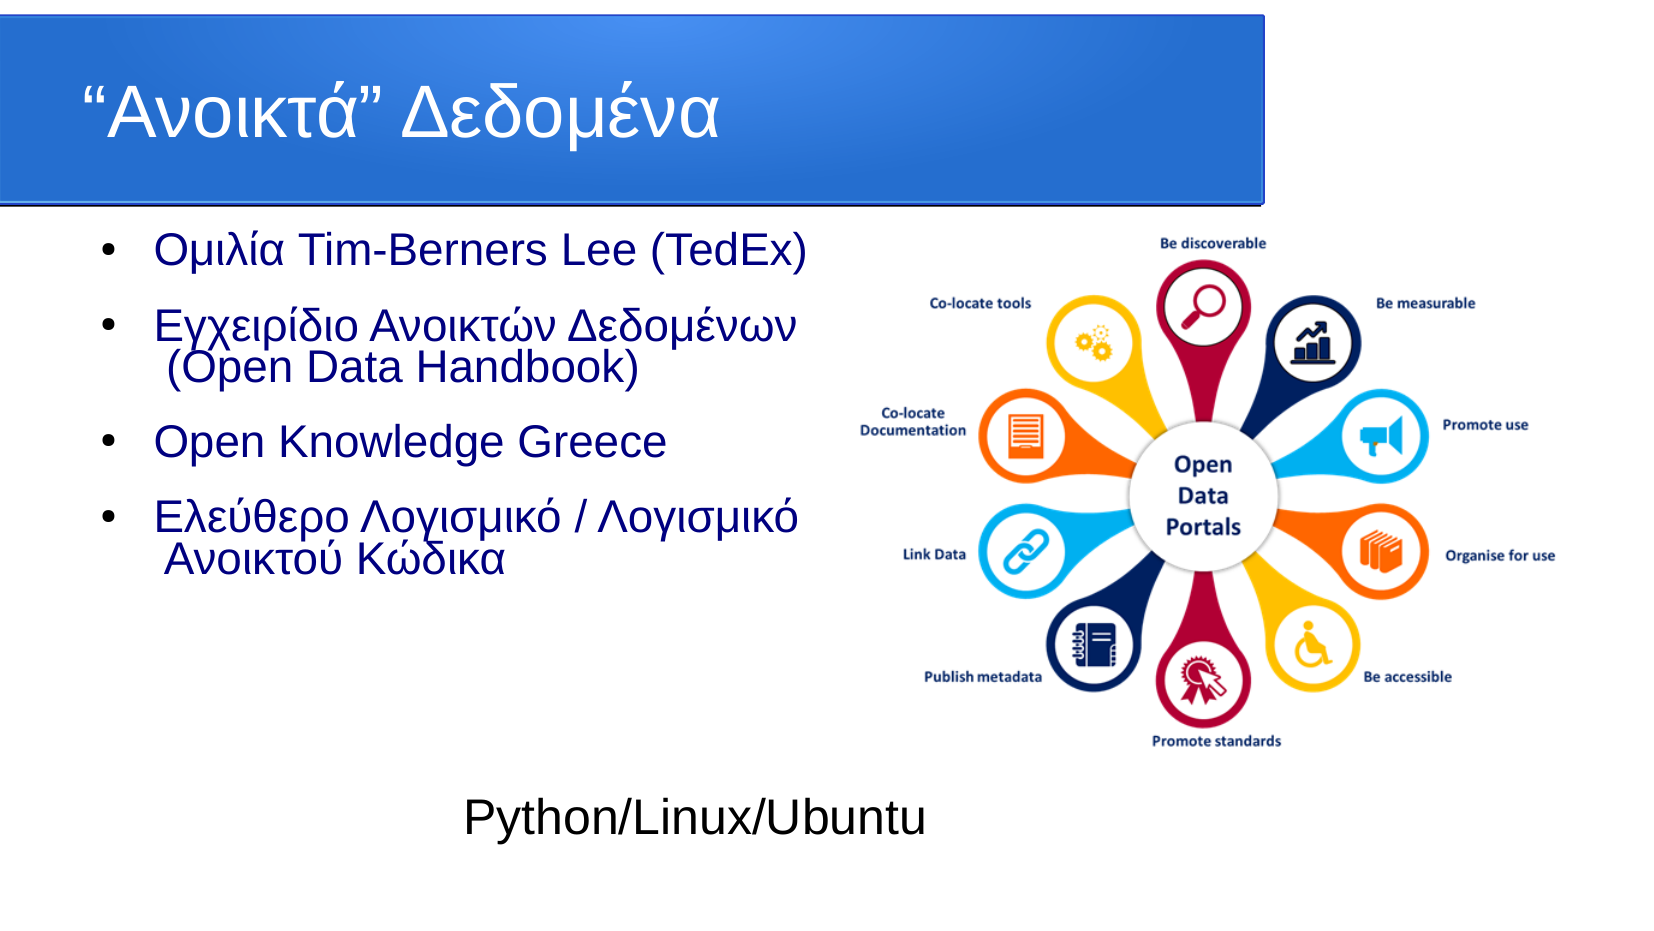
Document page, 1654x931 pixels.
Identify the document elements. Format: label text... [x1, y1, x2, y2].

title “Ανοικτά” Δεδομένα [82, 35, 1235, 189]
list Ομιλία Tim-Berners Lee (TedEx) Εγχειρίδιο Ανοικτών Δεδομένων (Open Data Handbook) Open Knowledge Greece Ελεύθερο Λογισμικό / Λογισμικό Ανοικτού Κώδικα [82, 224, 809, 764]
text_box Python/Linux/Ubuntu [448, 781, 1027, 853]
picture [845, 228, 1572, 760]
